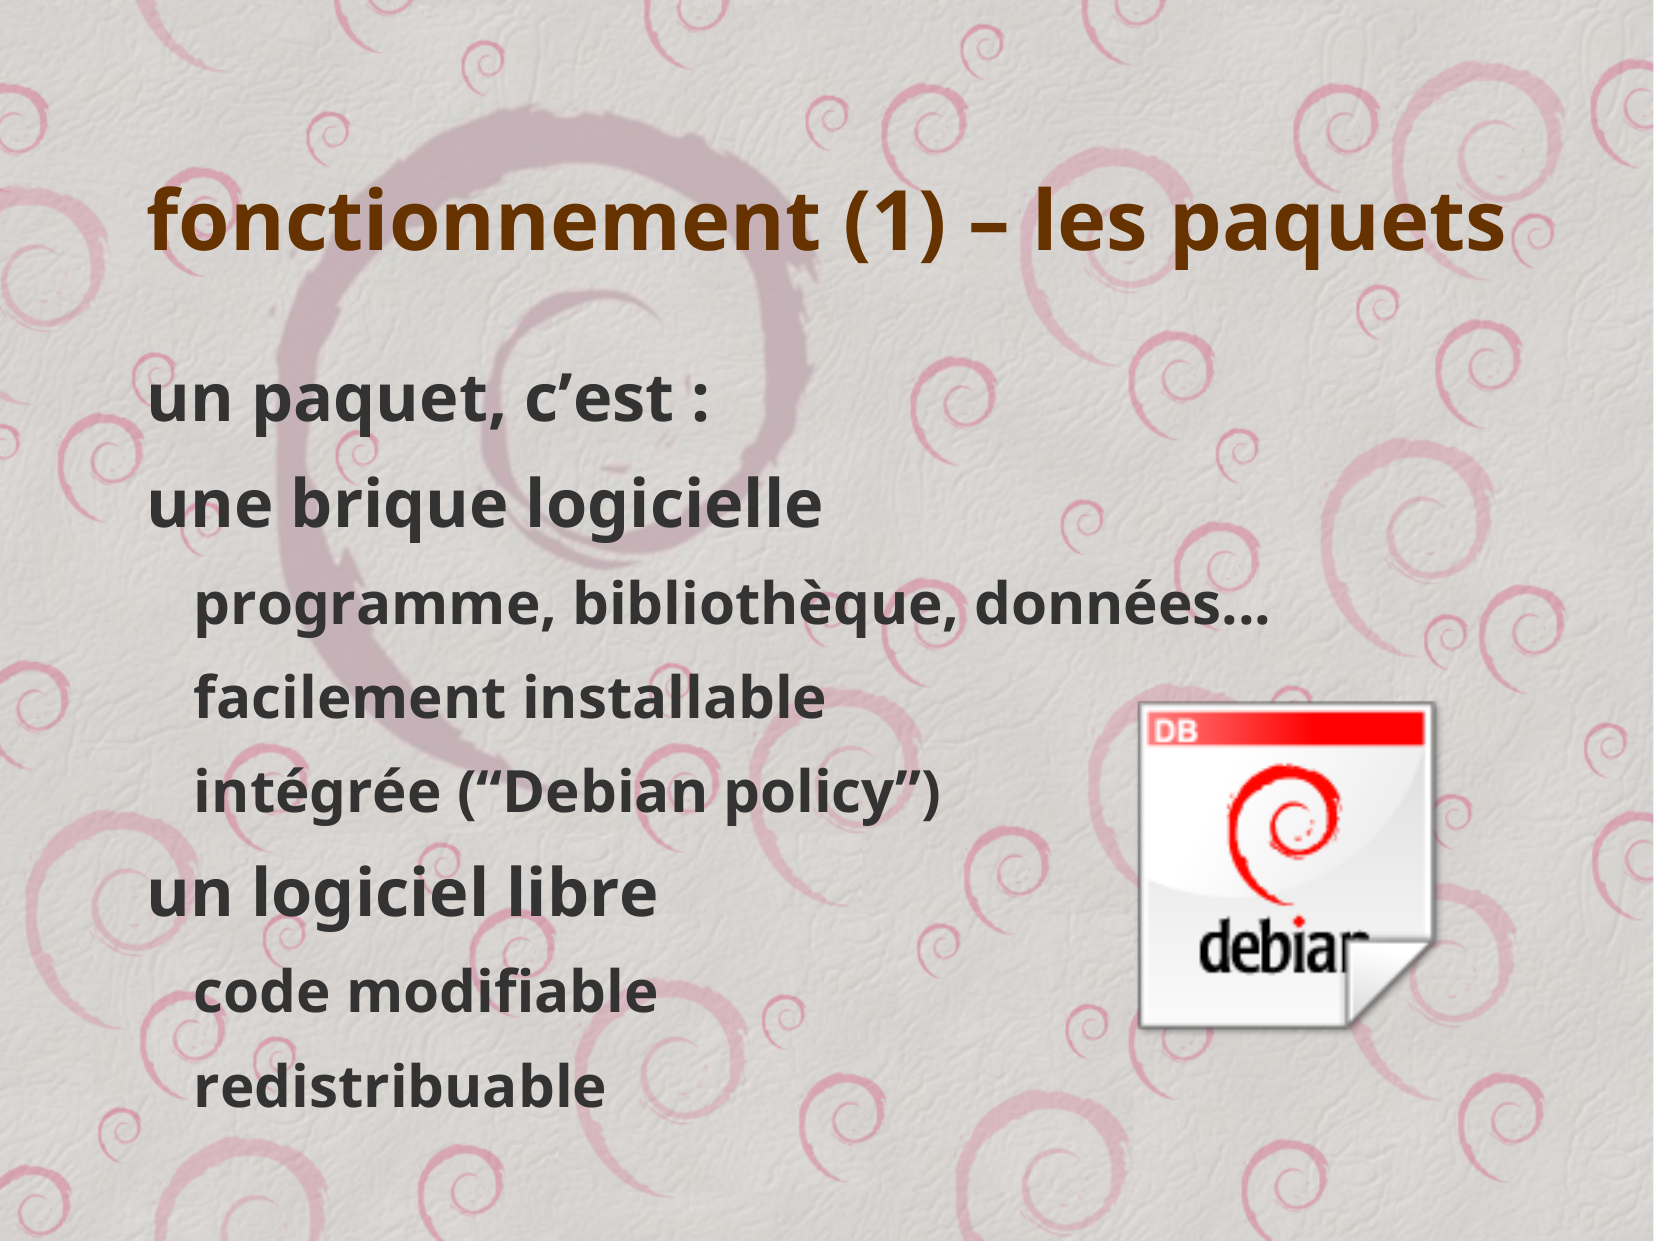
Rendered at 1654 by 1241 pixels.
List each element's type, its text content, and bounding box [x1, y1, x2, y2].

title fonctionnement (1) – les paquets [121, 114, 1534, 322]
picture [0, 0, 1654, 1241]
list un paquet, c’est : une brique logicielle programme, bibliothèque, données... facilement installable intégrée (“Debian policy”) un logiciel libre code modifiable redistribuable [134, 350, 1516, 1133]
